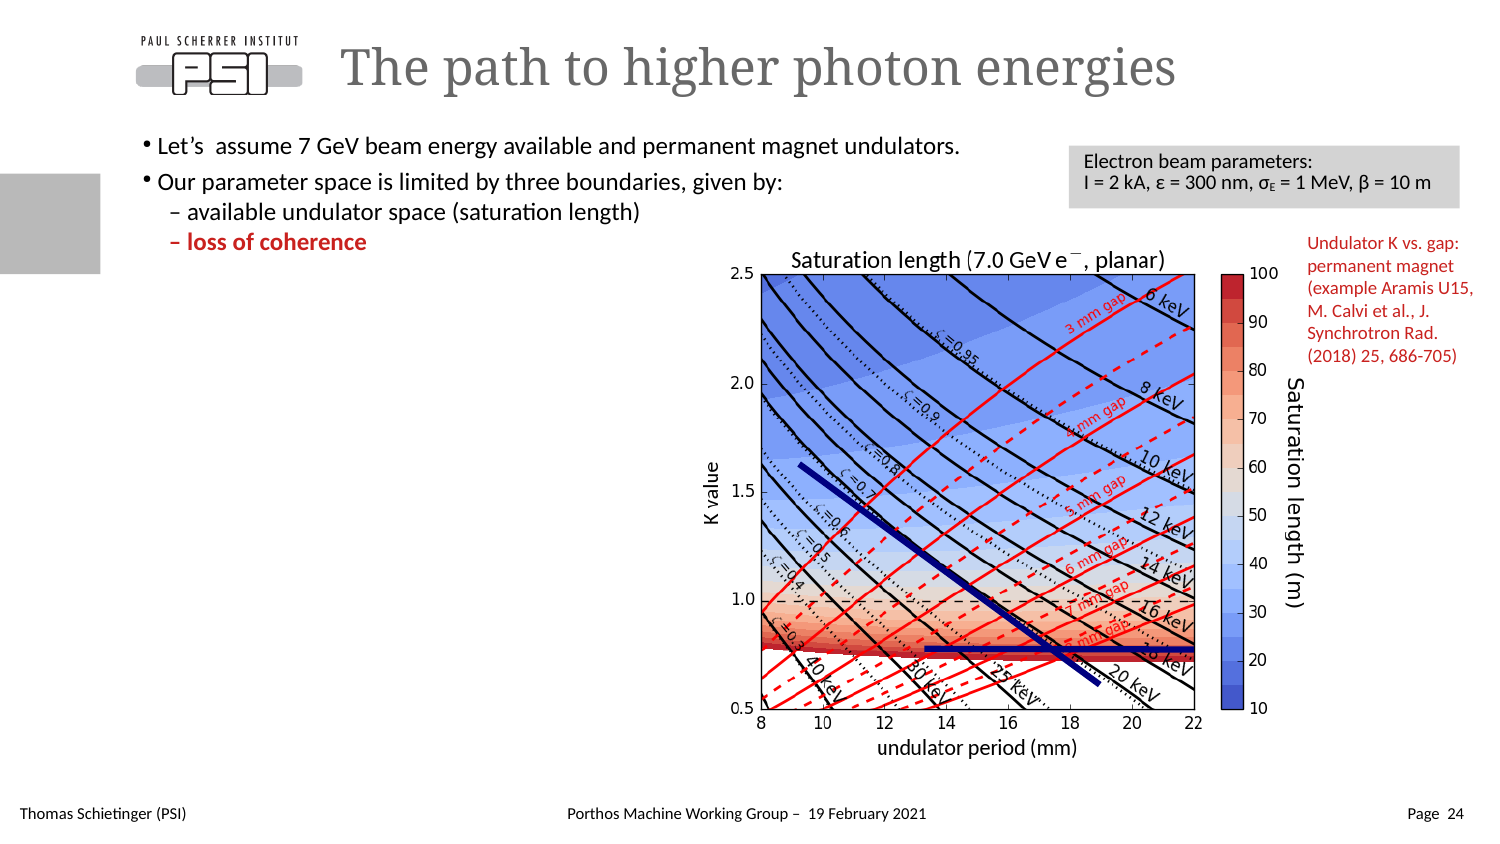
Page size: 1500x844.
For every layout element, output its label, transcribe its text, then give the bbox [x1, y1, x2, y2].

list Let’s assume 7 GeV beam energy available and permanent magnet undulators. Our parameter space is limited by three boundaries, given by: – available undulator space (saturation length) – loss of coherence [135, 129, 1002, 766]
list Undulator K vs. gap: permanent magnet (example Aramis U15, M. Calvi et al., J. Synchrotron Rad.(2018) 25, 686-705) [1307, 230, 1488, 376]
picture [1002, 618, 1039, 645]
title The path to higher photon energies [340, 35, 1442, 98]
text_box Electron beam parameters: I = 2 kA, ε = 300 nm, σE = 1 MeV, β = 10 m [1068, 145, 1460, 209]
picture [652, 217, 1342, 796]
